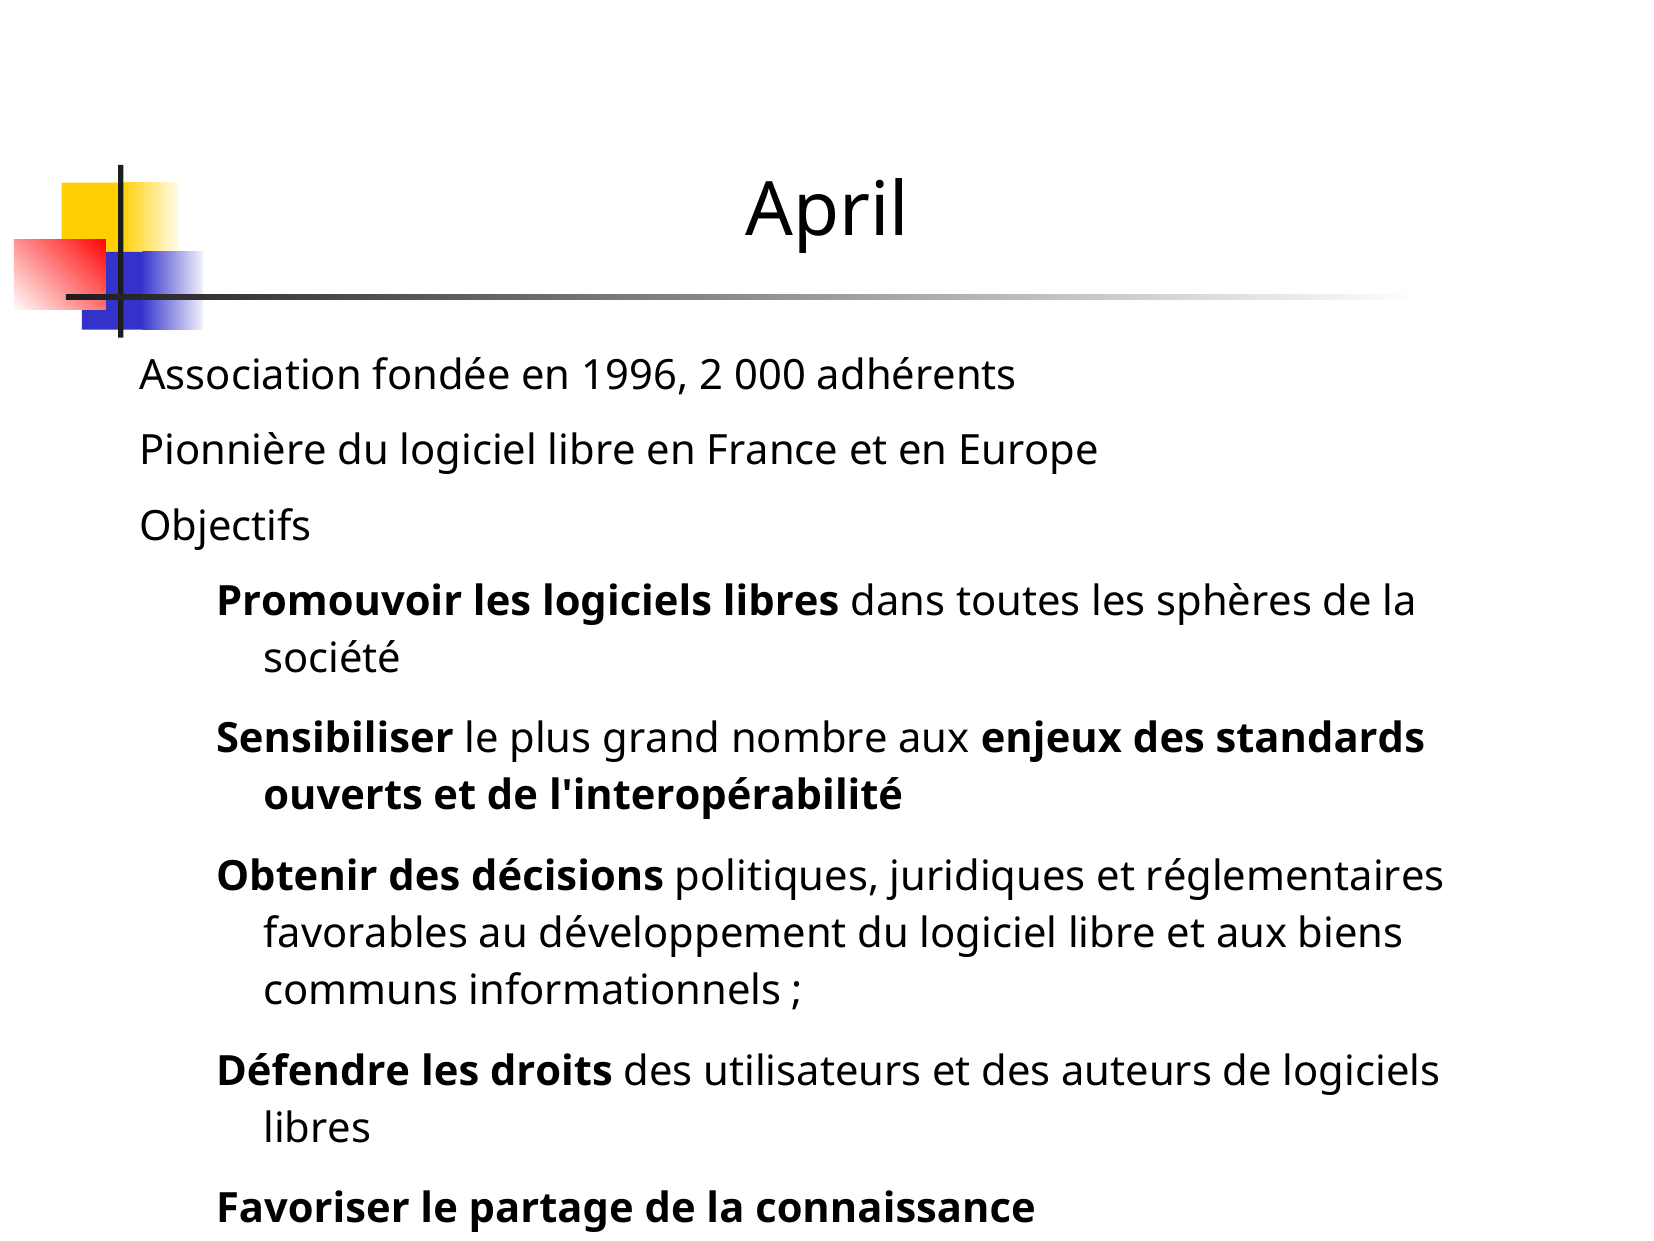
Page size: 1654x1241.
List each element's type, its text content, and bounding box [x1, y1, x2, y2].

list Association fondée en 1996, 2 000 adhérents Pionnière du logiciel libre en France et en Europe Objectifs Promouvoir les logiciels libres dans toutes les sphères de la société Sensibiliser le plus grand nombre aux enjeux des standards ouverts et de l'interopérabilité Obtenir des décisions politiques, juridiques et réglementaires favorables au développement du logiciel libre et aux biens communs informationnels ; Défendre les droits des utilisateurs et des auteurs de logiciels libres Favoriser le partage de la connaissance [121, 344, 1534, 1154]
title April [121, 102, 1534, 311]
